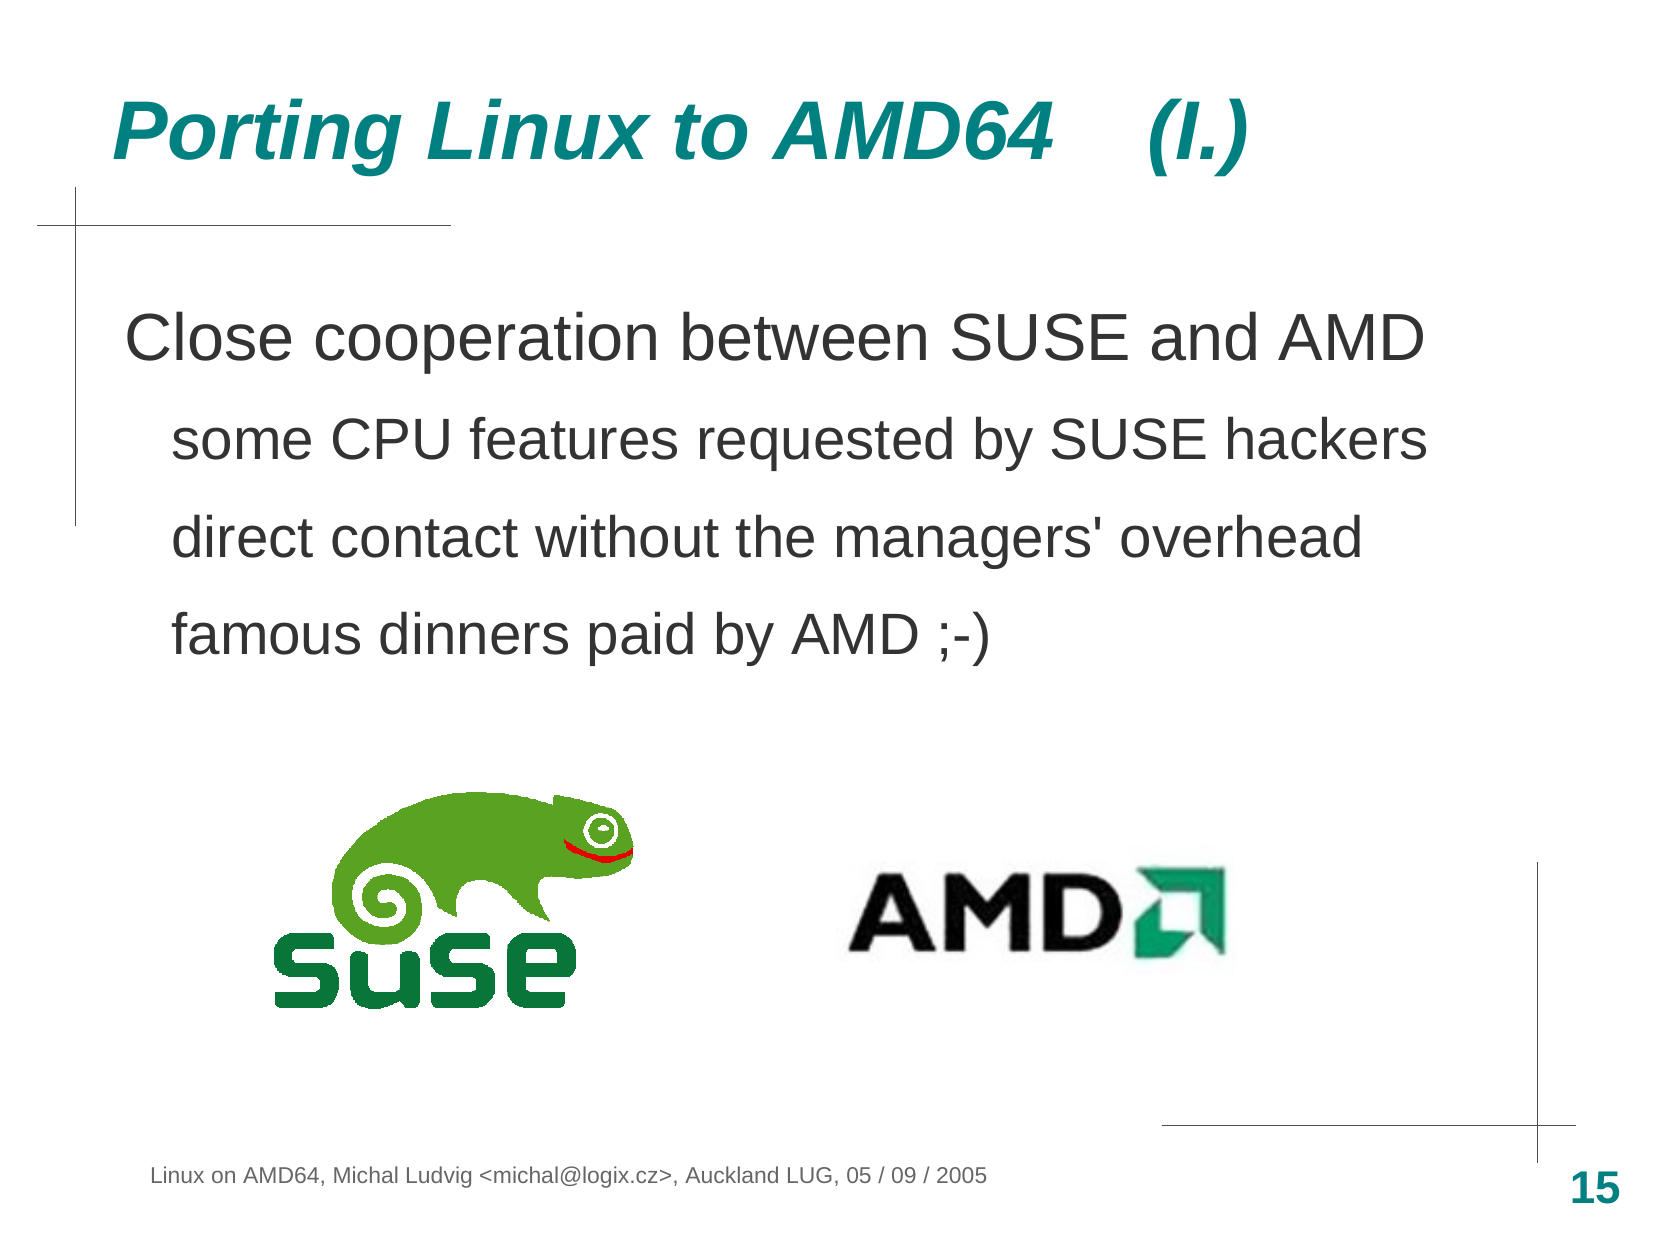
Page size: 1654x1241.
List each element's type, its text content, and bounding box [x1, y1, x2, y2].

title Porting Linux to AMD64 (I.) [112, 37, 1426, 226]
list Close cooperation between SUSE and AMD some CPU features requested by SUSE hackers direct contact without the managers' overhead famous dinners paid by AMD ;-) [112, 262, 1569, 1088]
picture [835, 845, 1238, 976]
picture [269, 785, 638, 1013]
